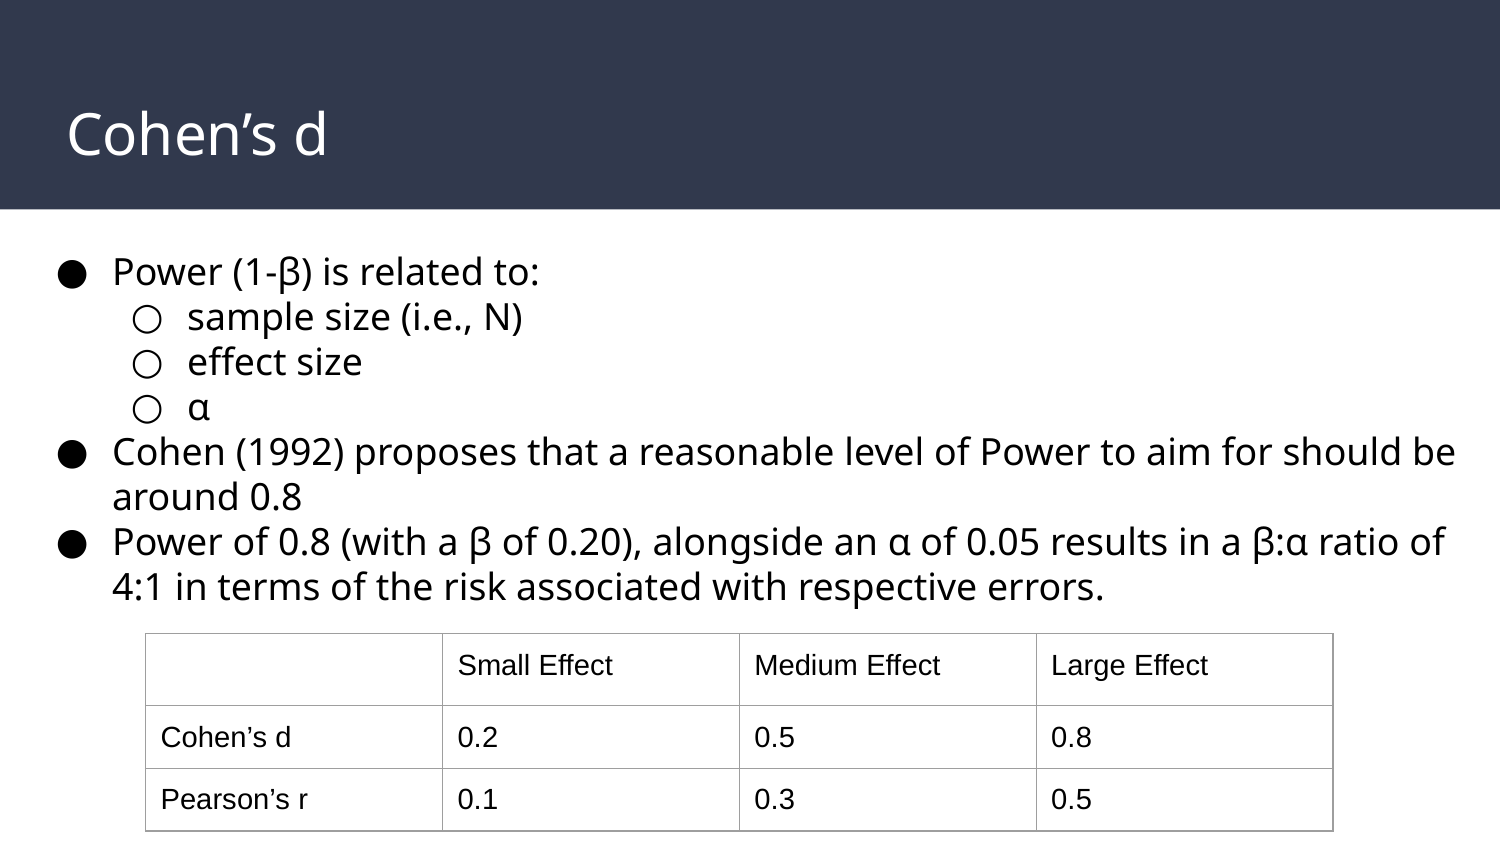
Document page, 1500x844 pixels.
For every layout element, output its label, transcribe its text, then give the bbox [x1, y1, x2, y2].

table_cell 0.3 [740, 769, 1036, 830]
table_header Large Effect [1037, 634, 1332, 705]
table_cell Cohen’s d [146, 706, 442, 768]
table_cell 0.5 [740, 706, 1036, 768]
table_header Medium Effect [740, 634, 1036, 705]
table_cell Pearson’s r [146, 769, 442, 830]
table_header Small Effect [443, 634, 739, 705]
table_cell 0.1 [443, 769, 739, 830]
table_cell 0.8 [1037, 706, 1332, 768]
table_cell 0.5 [1037, 769, 1332, 830]
table_header [146, 634, 442, 705]
text_box Power (1-β) is related to: sample size (i.e., N) effect size α Cohen (1992) proposes that a reasonable level of Power to aim for should be around 0.8 Power of 0.8 (with a β of 0.20), alongside an α of 0.05 results in a β:α ratio of 4:1 in terms of the risk associated with respective errors. [22, 232, 1481, 824]
table_cell 0.2 [443, 706, 739, 768]
title Cohen’s d [51, 82, 1449, 185]
